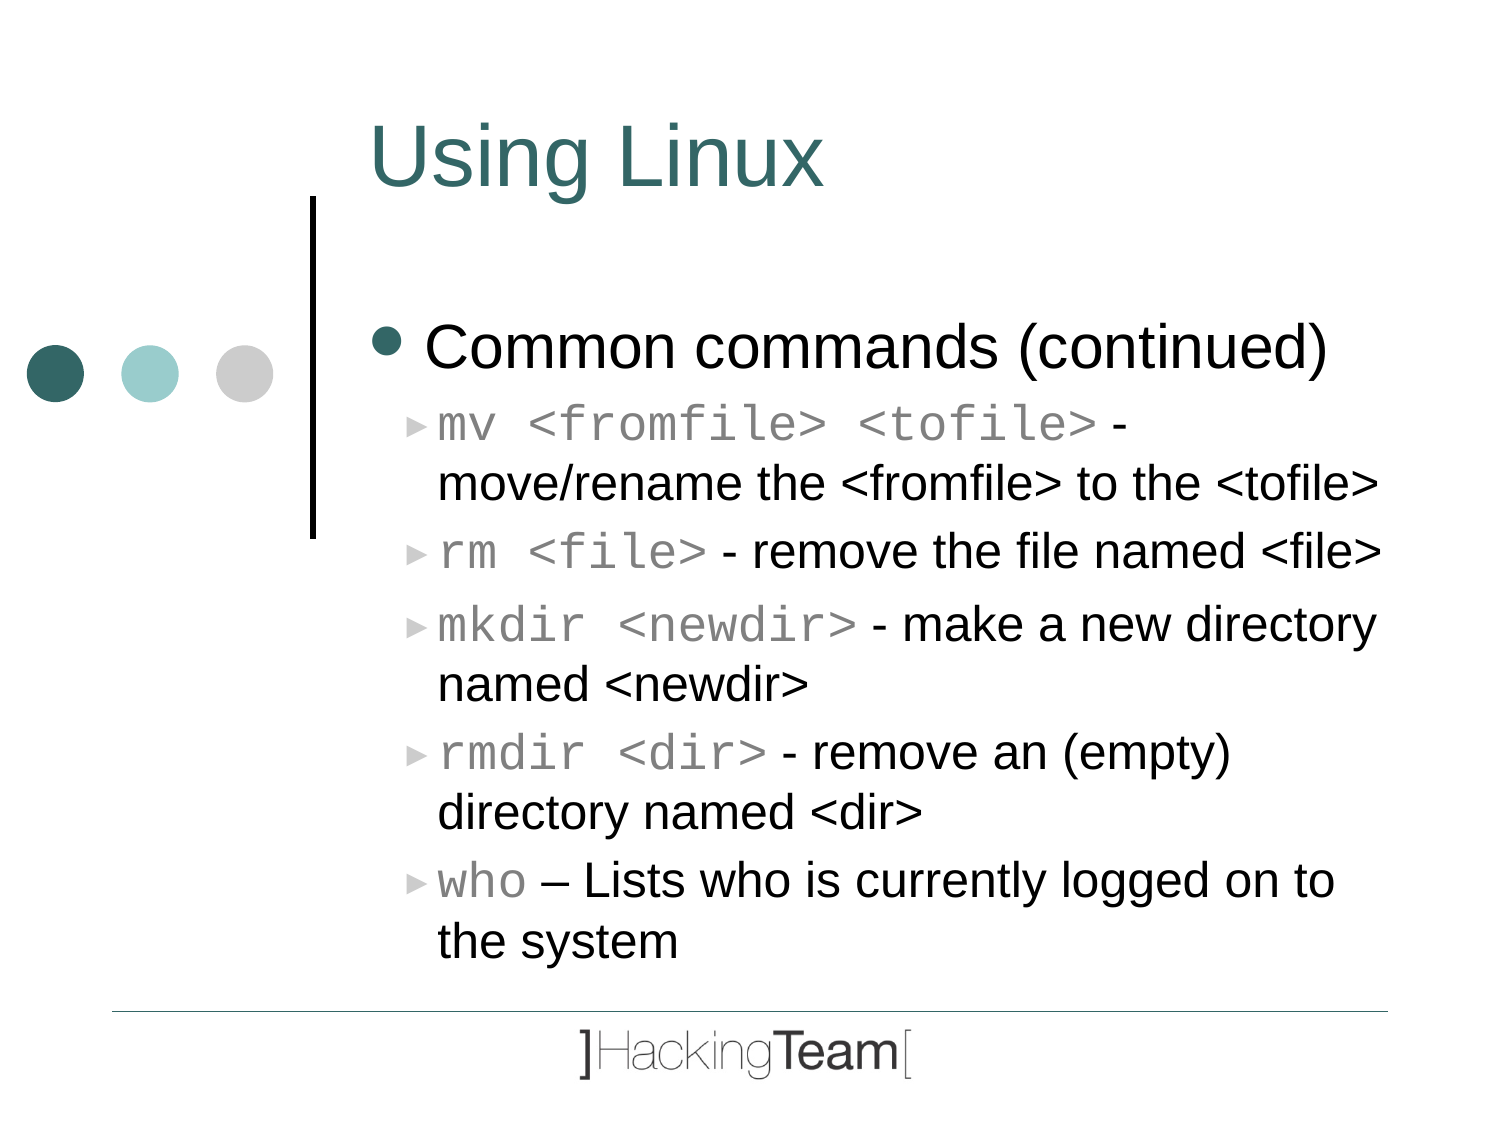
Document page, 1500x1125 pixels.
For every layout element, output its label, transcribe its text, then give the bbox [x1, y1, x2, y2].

list Common commands (continued) mv <fromfile> <tofile> - move/rename the <fromfile> to the <tofile> rm <file> - remove the file named <file> mkdir <newdir> - make a new directory named <newdir> rmdir <dir> - remove an (empty) directory named <dir> who – Lists who is currently logged on to the system [249, 312, 1401, 1041]
title Using Linux [249, 38, 1401, 275]
picture [574, 1041, 916, 1084]
